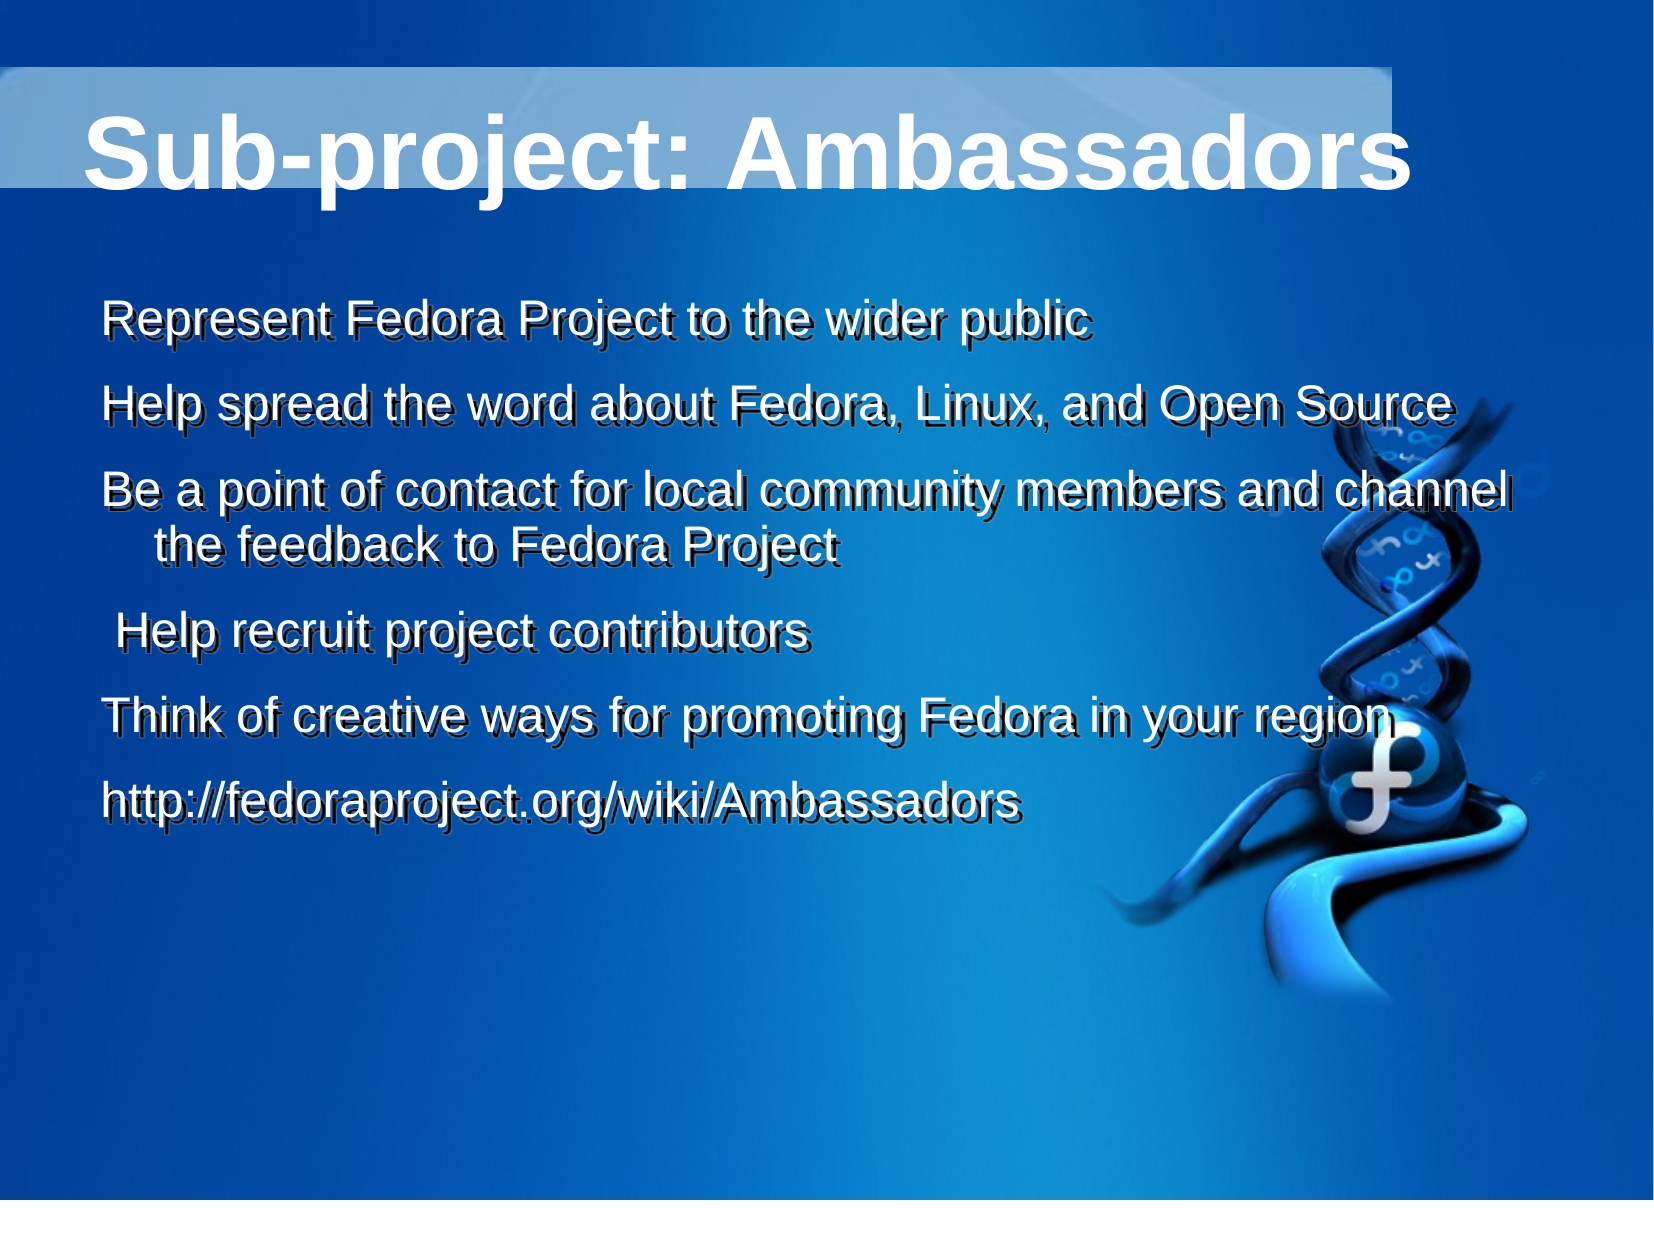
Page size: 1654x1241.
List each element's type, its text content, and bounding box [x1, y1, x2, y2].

title Sub-project: Ambassadors [82, 49, 1571, 257]
picture [0, 0, 1654, 1200]
list Represent Fedora Project to the wider public Help spread the word about Fedora, Linux, and Open Source Be a point of contact for local community members and channel the feedback to Fedora Project Help recruit project contributors Think of creative ways for promoting Fedora in your region http://fedoraproject.org/wiki/Ambassadors [82, 290, 1571, 1109]
